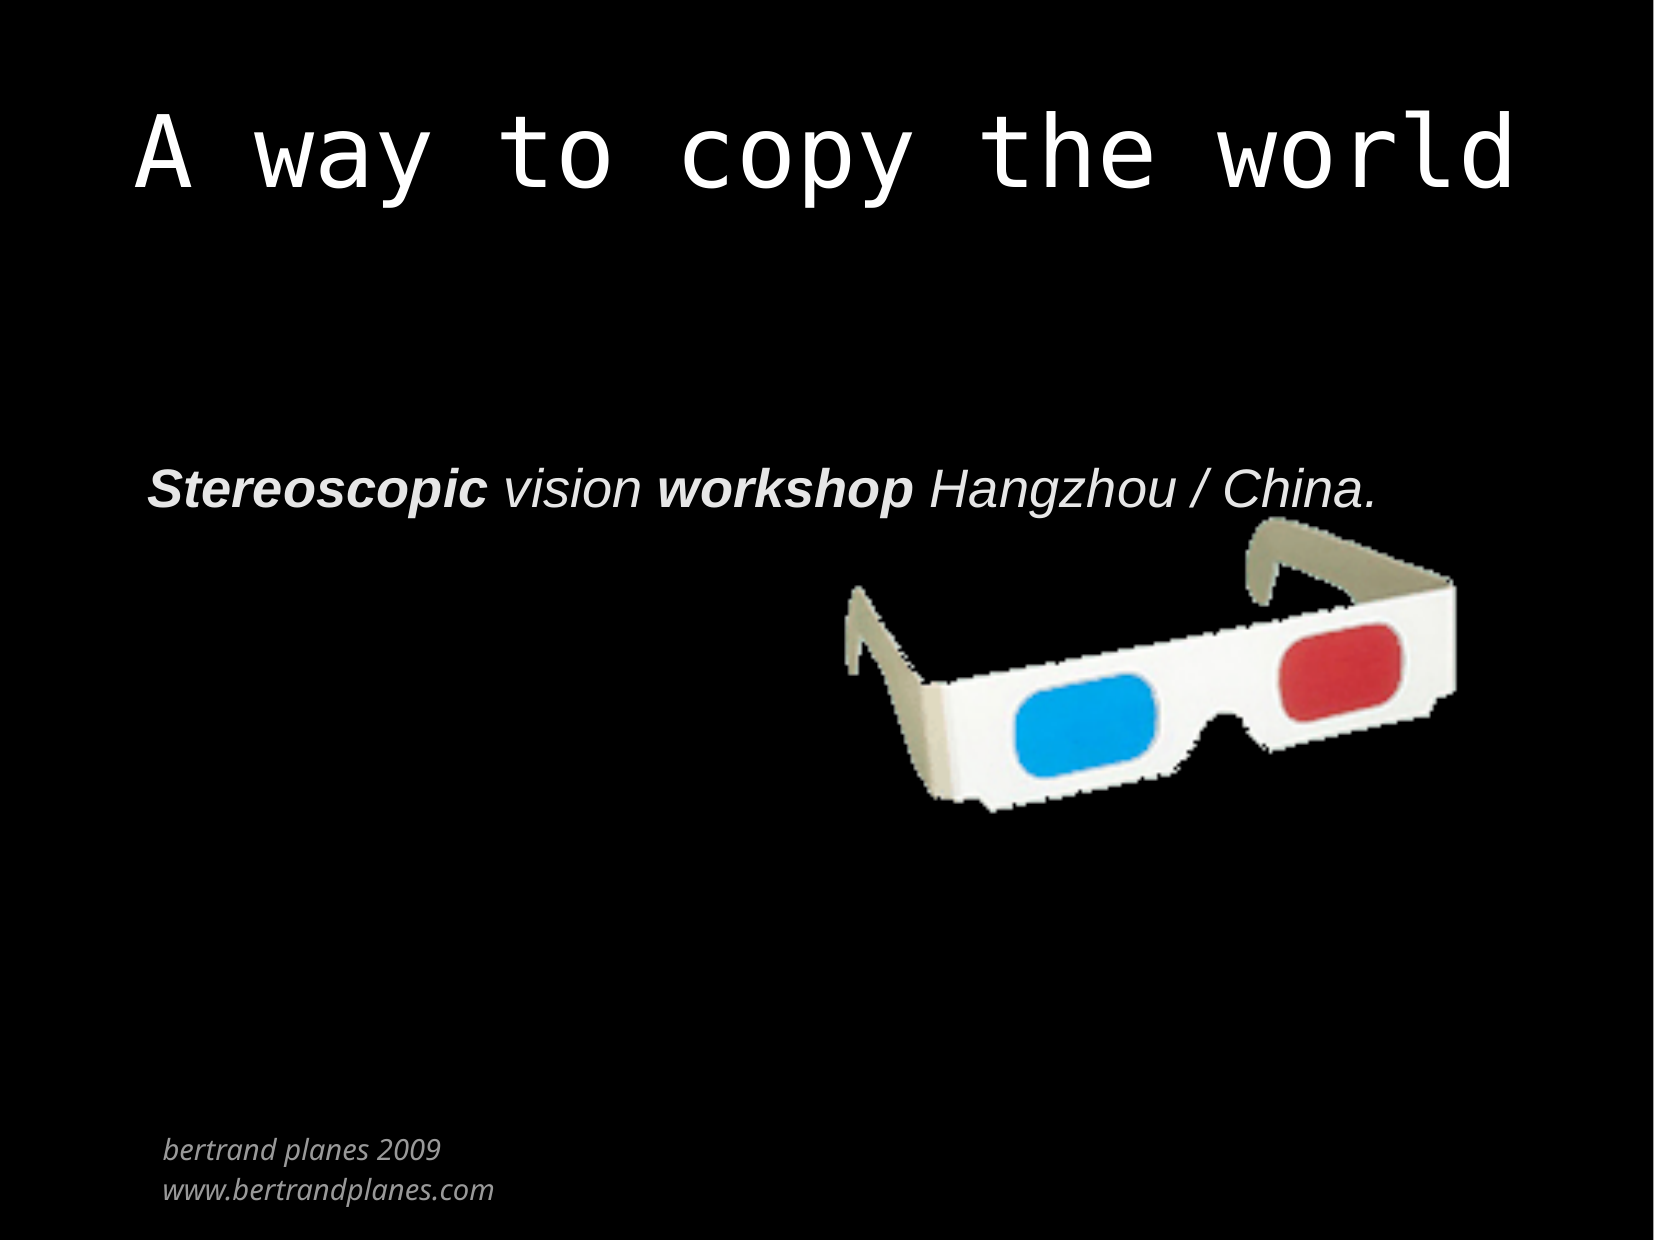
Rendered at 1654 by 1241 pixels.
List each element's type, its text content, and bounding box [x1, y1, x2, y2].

list Stereoscopic vision workshop Hangzhou / China. [76, 354, 1565, 1159]
picture [830, 502, 1477, 827]
text_box bertrand planes 2009 www.bertrandplanes.com [147, 1159, 591, 1210]
title A way to copy the world [82, 56, 1571, 250]
